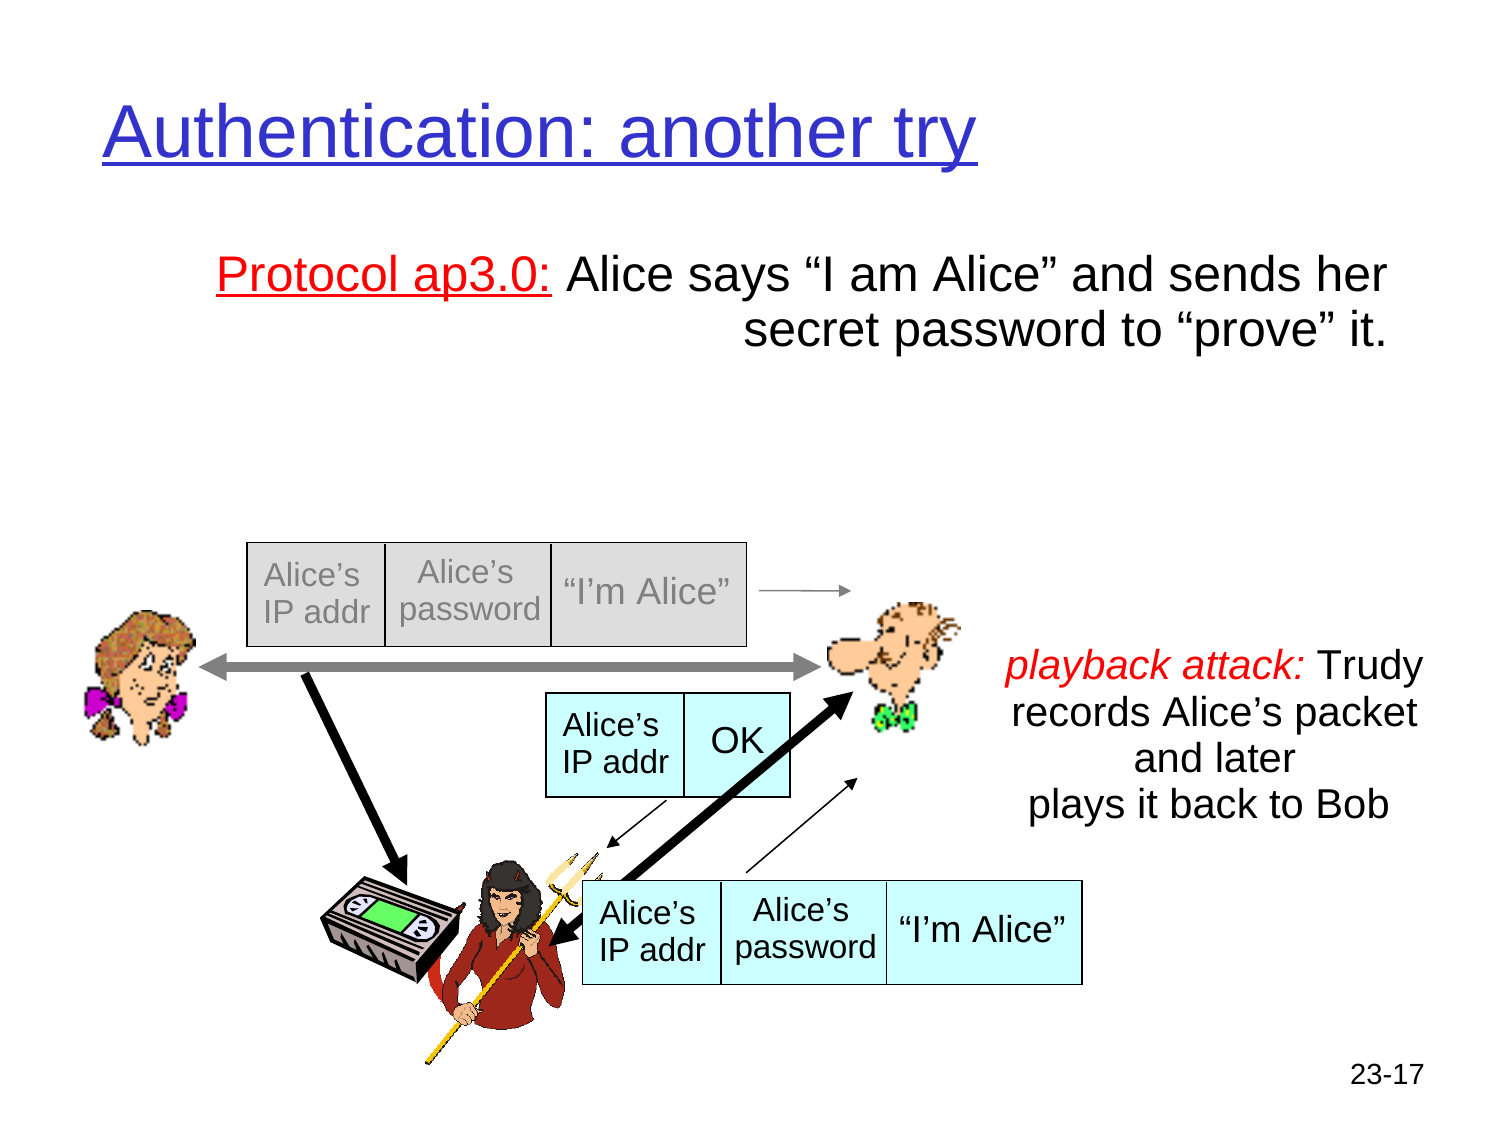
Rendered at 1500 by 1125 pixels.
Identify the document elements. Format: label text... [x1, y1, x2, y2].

title Authentication: another try [87, 37, 1363, 225]
text_box Alice’s IP addr [583, 886, 720, 977]
text_box Protocol ap3.0: Alice says “I am Alice” and sends her secret password to “prove” it. [200, 238, 1404, 366]
text_box OK [695, 712, 780, 770]
text_box [246, 542, 747, 647]
text_box [736, 751, 791, 797]
text_box Alice’s IP addr [547, 698, 683, 789]
picture [827, 602, 961, 739]
text_box “I’m Alice” [557, 562, 745, 620]
text_box Alice’s password [719, 884, 886, 974]
picture [319, 852, 603, 1065]
text_box Alice’s password [384, 546, 550, 636]
text_box [582, 880, 1083, 985]
text_box OK [769, 760, 780, 770]
picture [80, 610, 196, 752]
text_box [545, 692, 791, 797]
text_box Alice’s password [887, 884, 893, 974]
text_box Alice’s IP addr [248, 548, 384, 638]
text_box playback attack: Trudy records Alice’s packet and later plays it back to Bob [968, 634, 1461, 836]
text_box [722, 974, 886, 985]
text_box “I’m Alice” [893, 900, 1081, 959]
text_box Alice’s password [552, 546, 557, 636]
